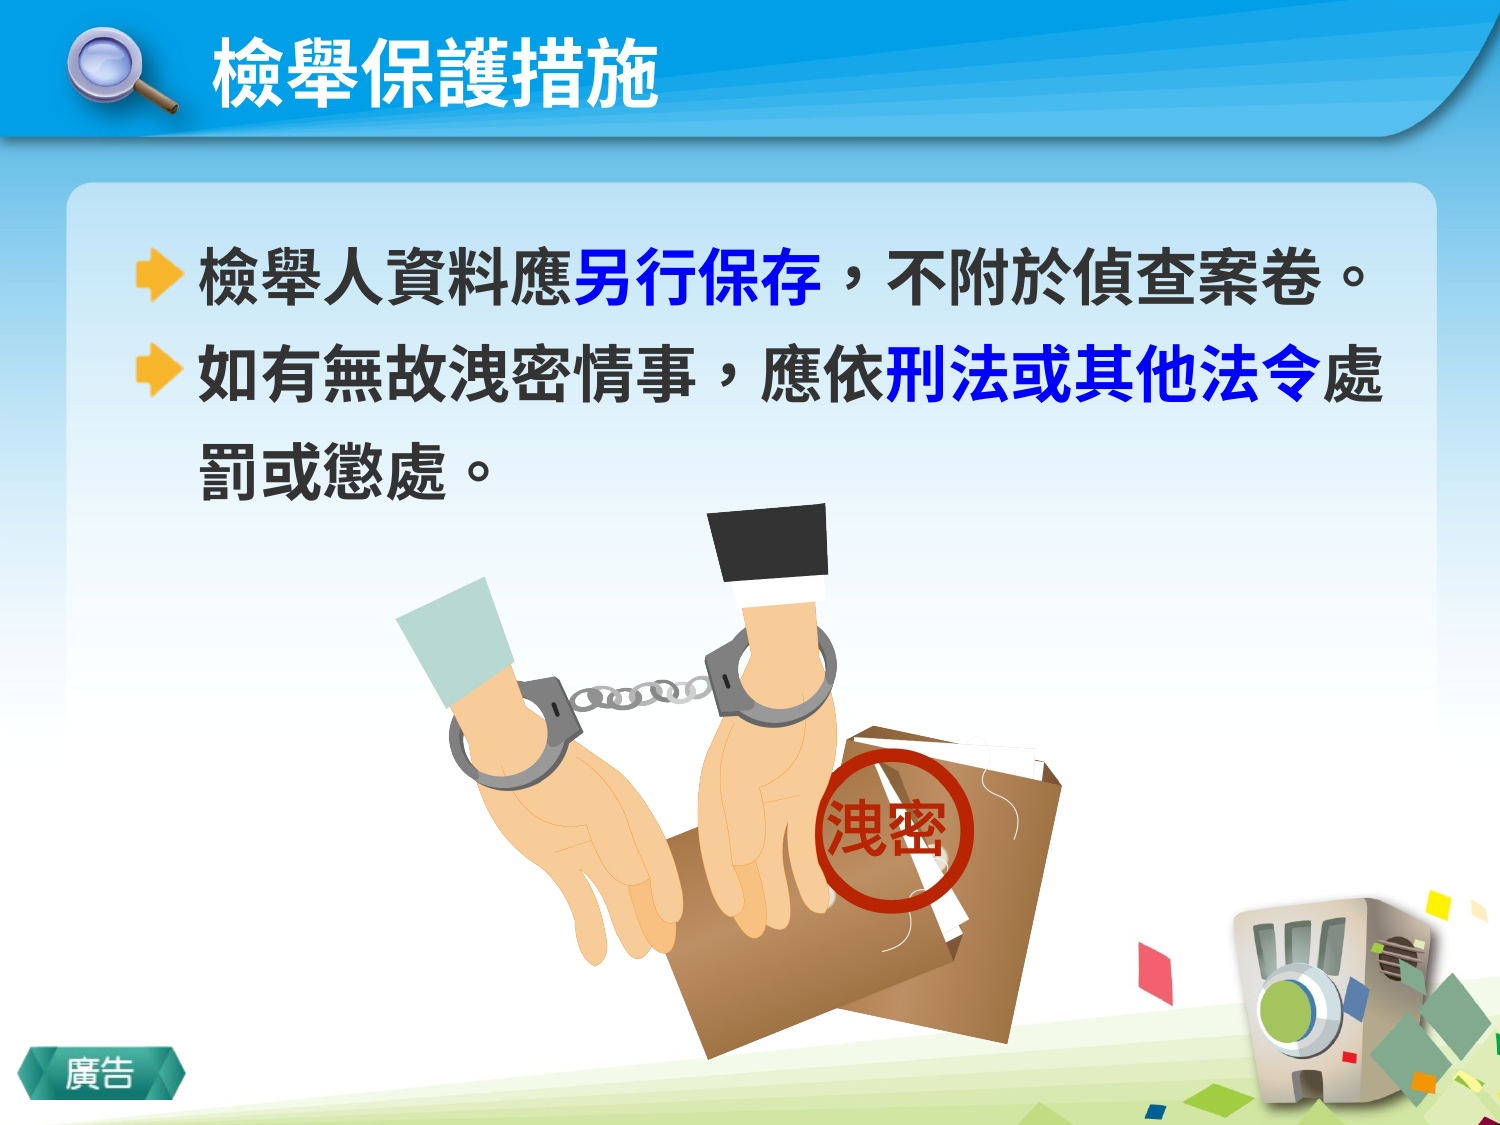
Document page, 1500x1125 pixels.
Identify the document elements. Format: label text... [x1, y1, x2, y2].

picture [0, 0, 1500, 1125]
picture [67, 27, 179, 114]
text_box 檢舉人資料應另行保存，不附於偵查案卷。 如有無故洩密情事，應依刑法或其他法令處罰或懲處。 [183, 208, 1411, 515]
text_box 檢舉保護措施 [195, 19, 679, 124]
